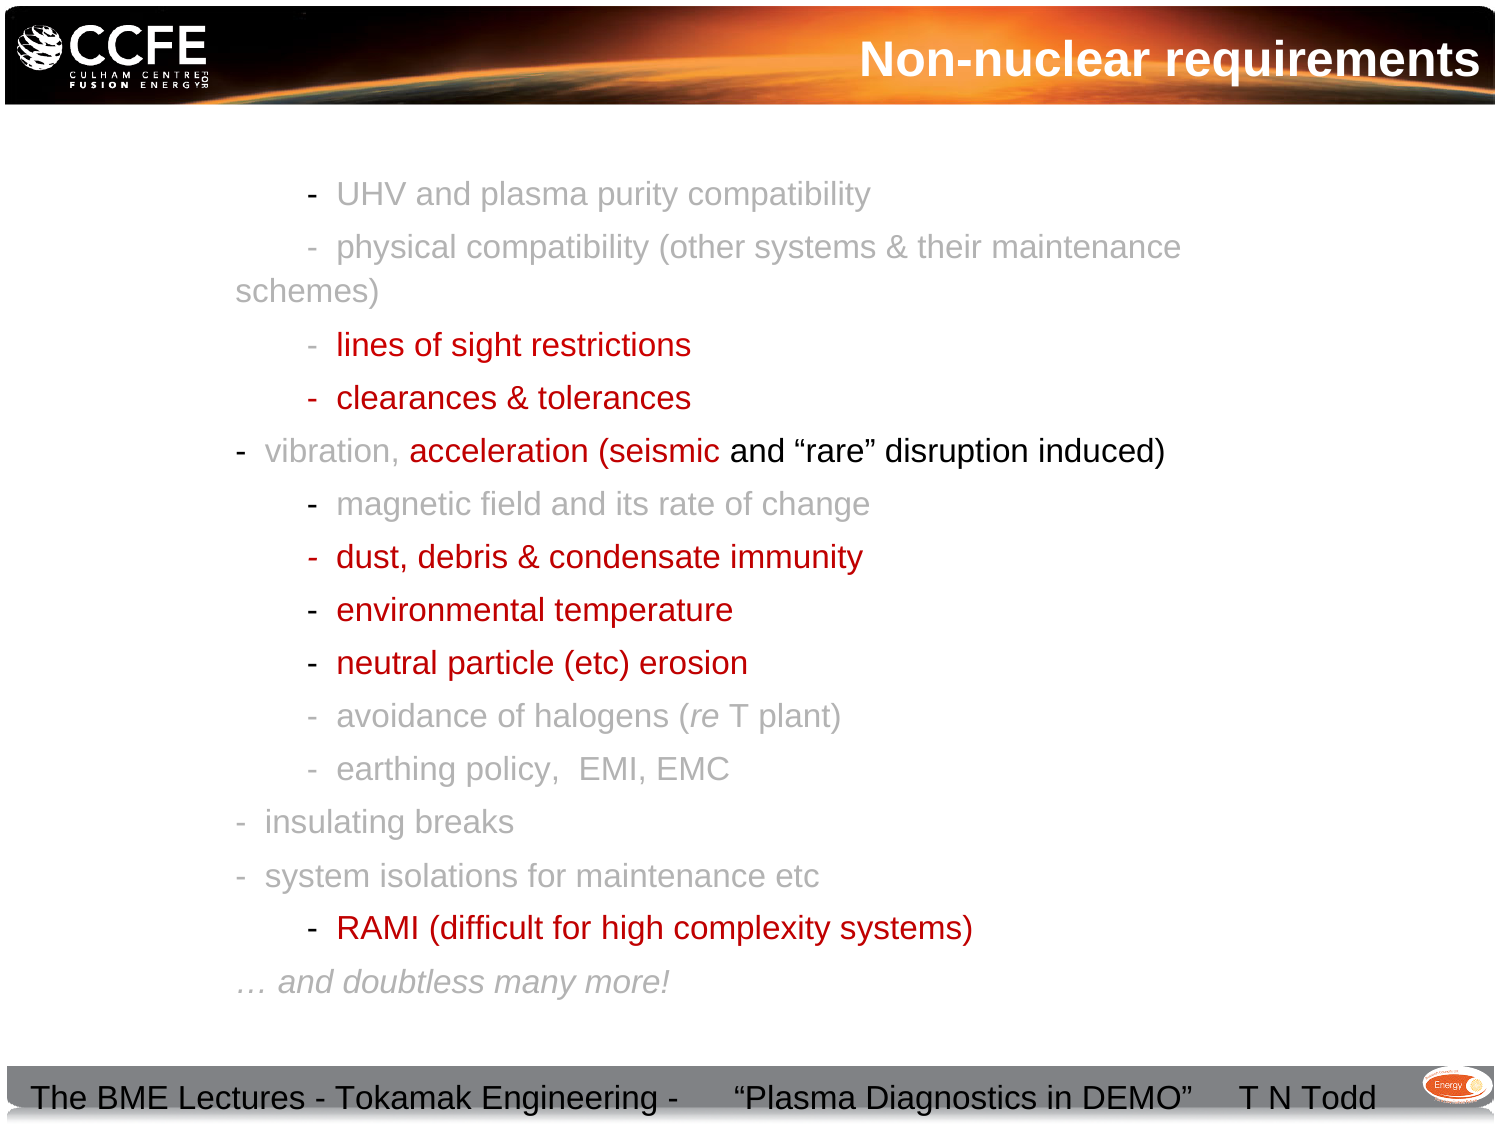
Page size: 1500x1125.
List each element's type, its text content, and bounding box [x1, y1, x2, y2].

picture [5, 6, 1495, 105]
picture [7, 1066, 1494, 1125]
text_box - UHV and plasma purity compatibility - physical compatibility (other systems & their maintenance schemes) - lines of sight restrictions - clearances & tolerances - vibration, acceleration (seismic and “rare” disruption induced) - magnetic field and its rate of change - dust, debris & condensate immunity - environmental temperature - neutral particle (etc) erosion - avoidance of halogens (re T plant) - earthing policy, EMI, EMC - insulating breaks - system isolations for maintenance etc - RAMI (difficult for high complexity systems) … and doubtless many more! [235, 166, 1293, 1000]
text_box Non-nuclear requirements [844, 18, 1497, 95]
